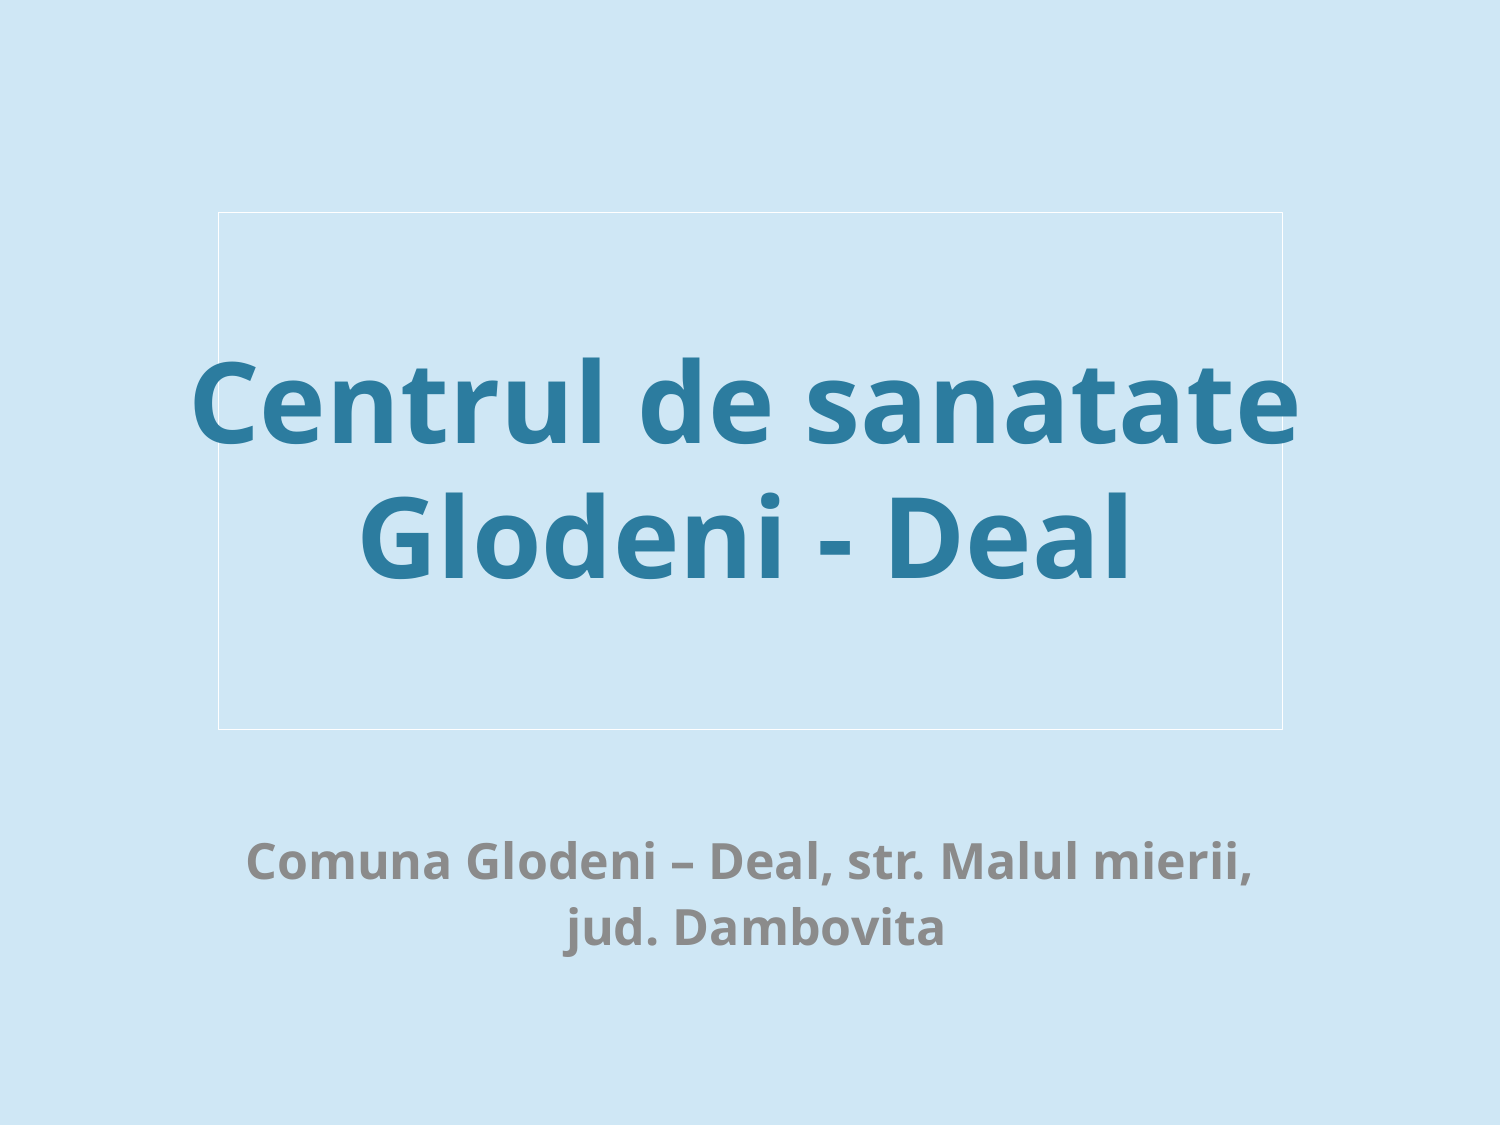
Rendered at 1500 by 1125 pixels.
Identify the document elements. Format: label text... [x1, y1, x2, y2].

subtitle Comuna Glodeni – Deal, str. Malul mierii, jud. Dambovita [217, 821, 1283, 973]
title Centrul de sanatate Glodeni - Deal [76, 325, 1415, 609]
